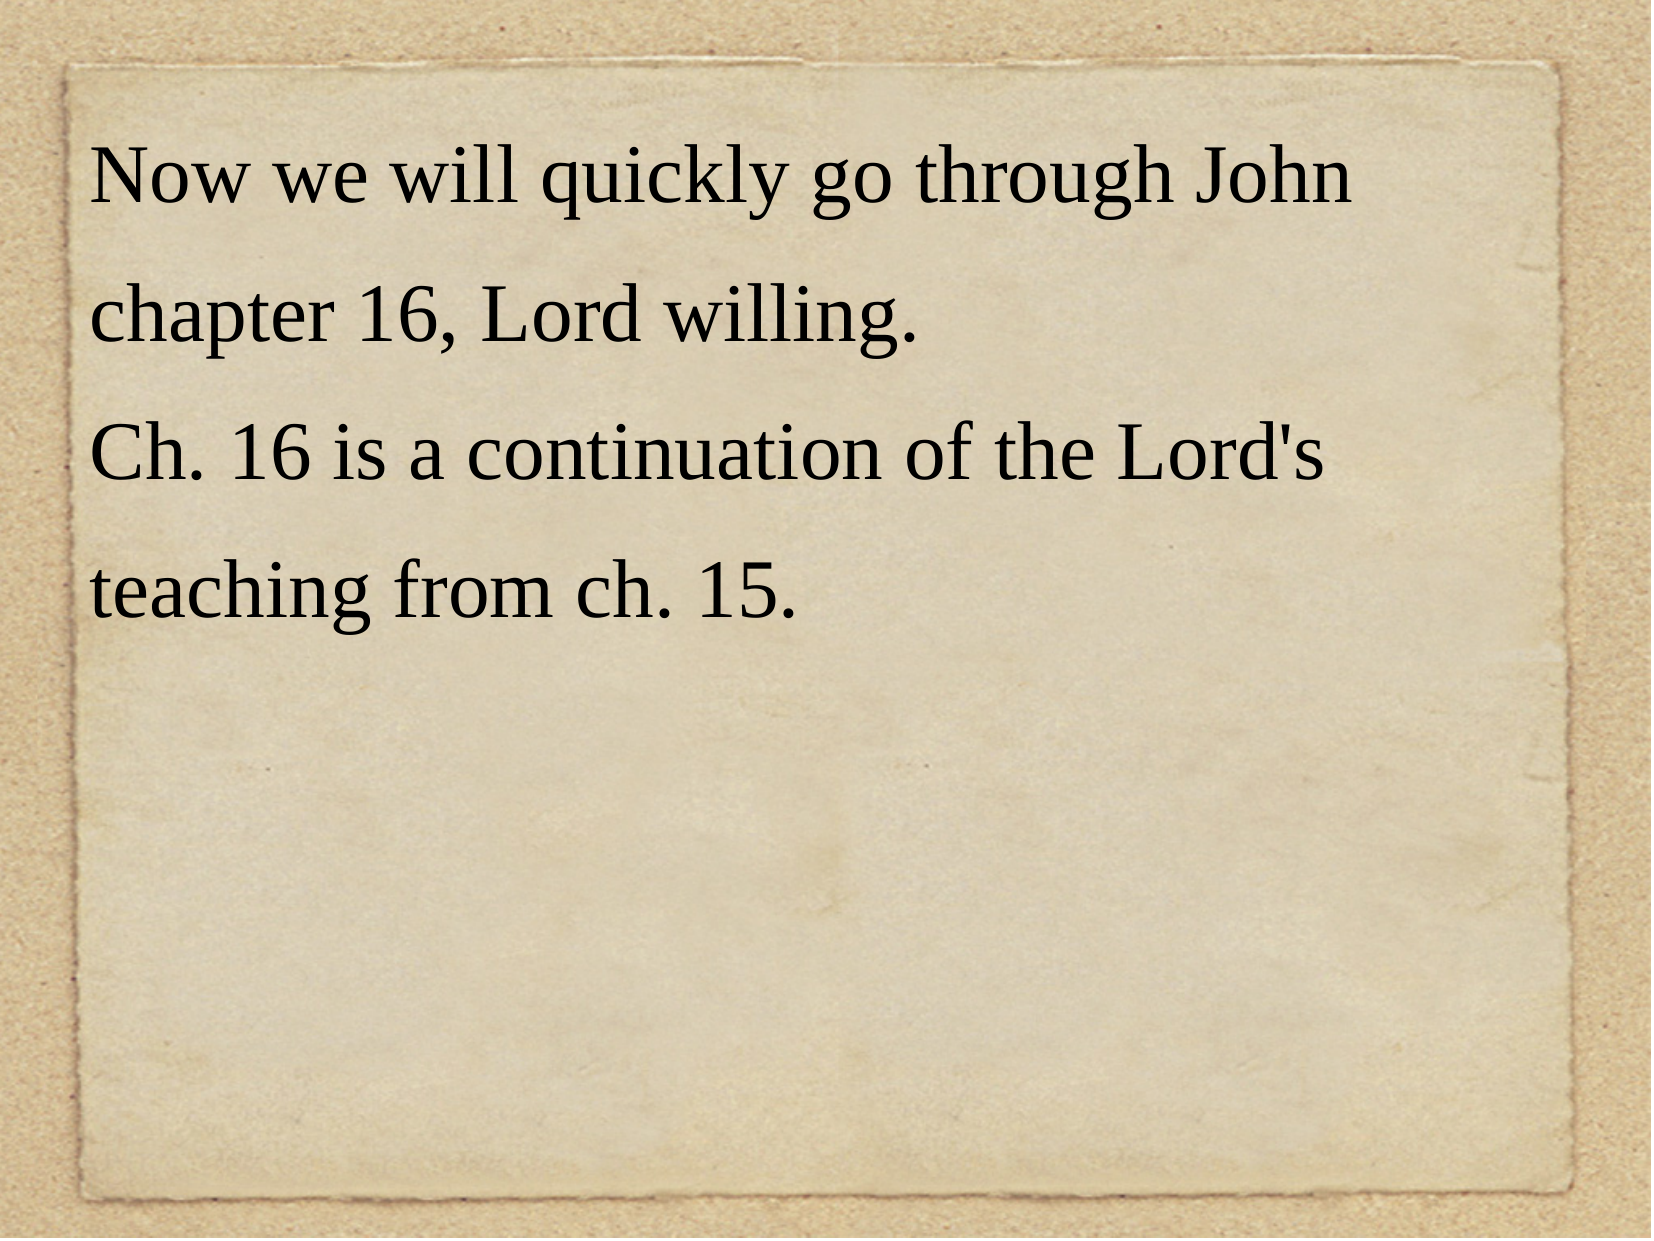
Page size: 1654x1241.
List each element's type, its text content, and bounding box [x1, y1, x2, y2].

picture [0, 0, 1651, 1238]
text_box Now we will quickly go through John chapter 16, Lord willing. Ch. 16 is a continuation of the Lord's teaching from ch. 15. [75, 75, 1576, 1201]
